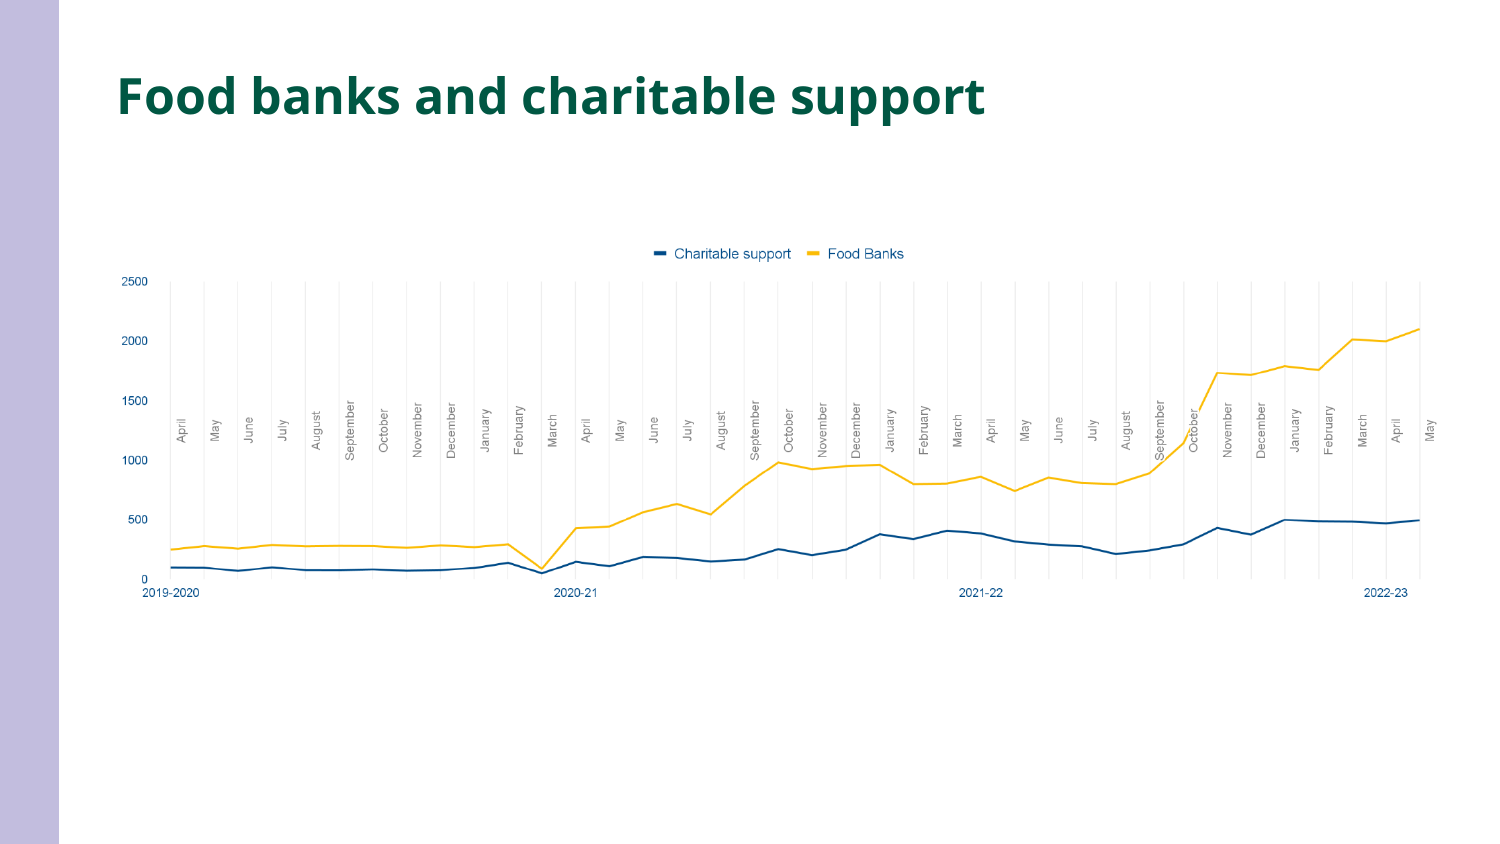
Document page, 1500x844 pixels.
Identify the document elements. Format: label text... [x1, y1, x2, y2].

title Food banks and charitable support [101, 50, 1399, 151]
picture [101, 225, 1456, 619]
